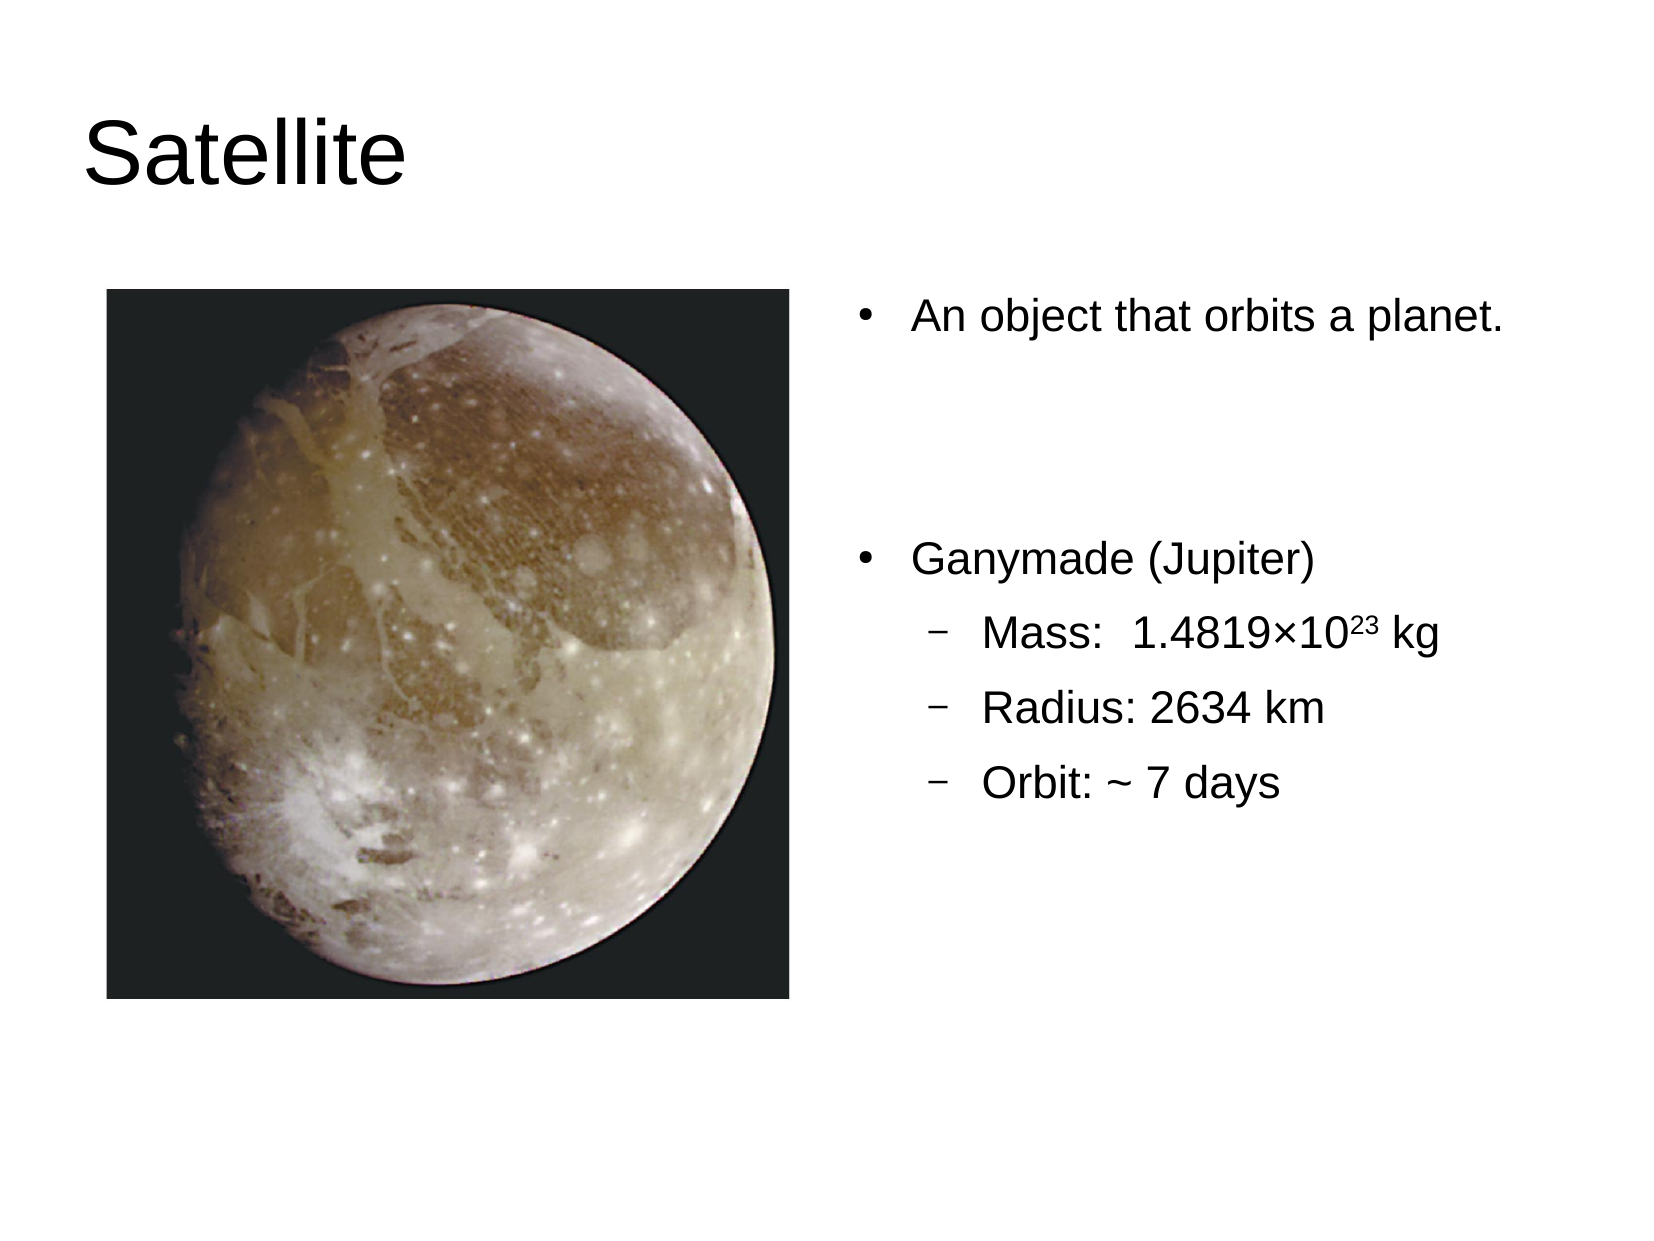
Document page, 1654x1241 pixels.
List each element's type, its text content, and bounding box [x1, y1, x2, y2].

title Satellite [82, 49, 1571, 257]
list An object that orbits a planet. Ganymade (Jupiter) Mass: 1.4819×1023 kg Radius: 2634 km Orbit: ~ 7 days [840, 290, 1571, 1010]
picture [103, 284, 796, 1005]
